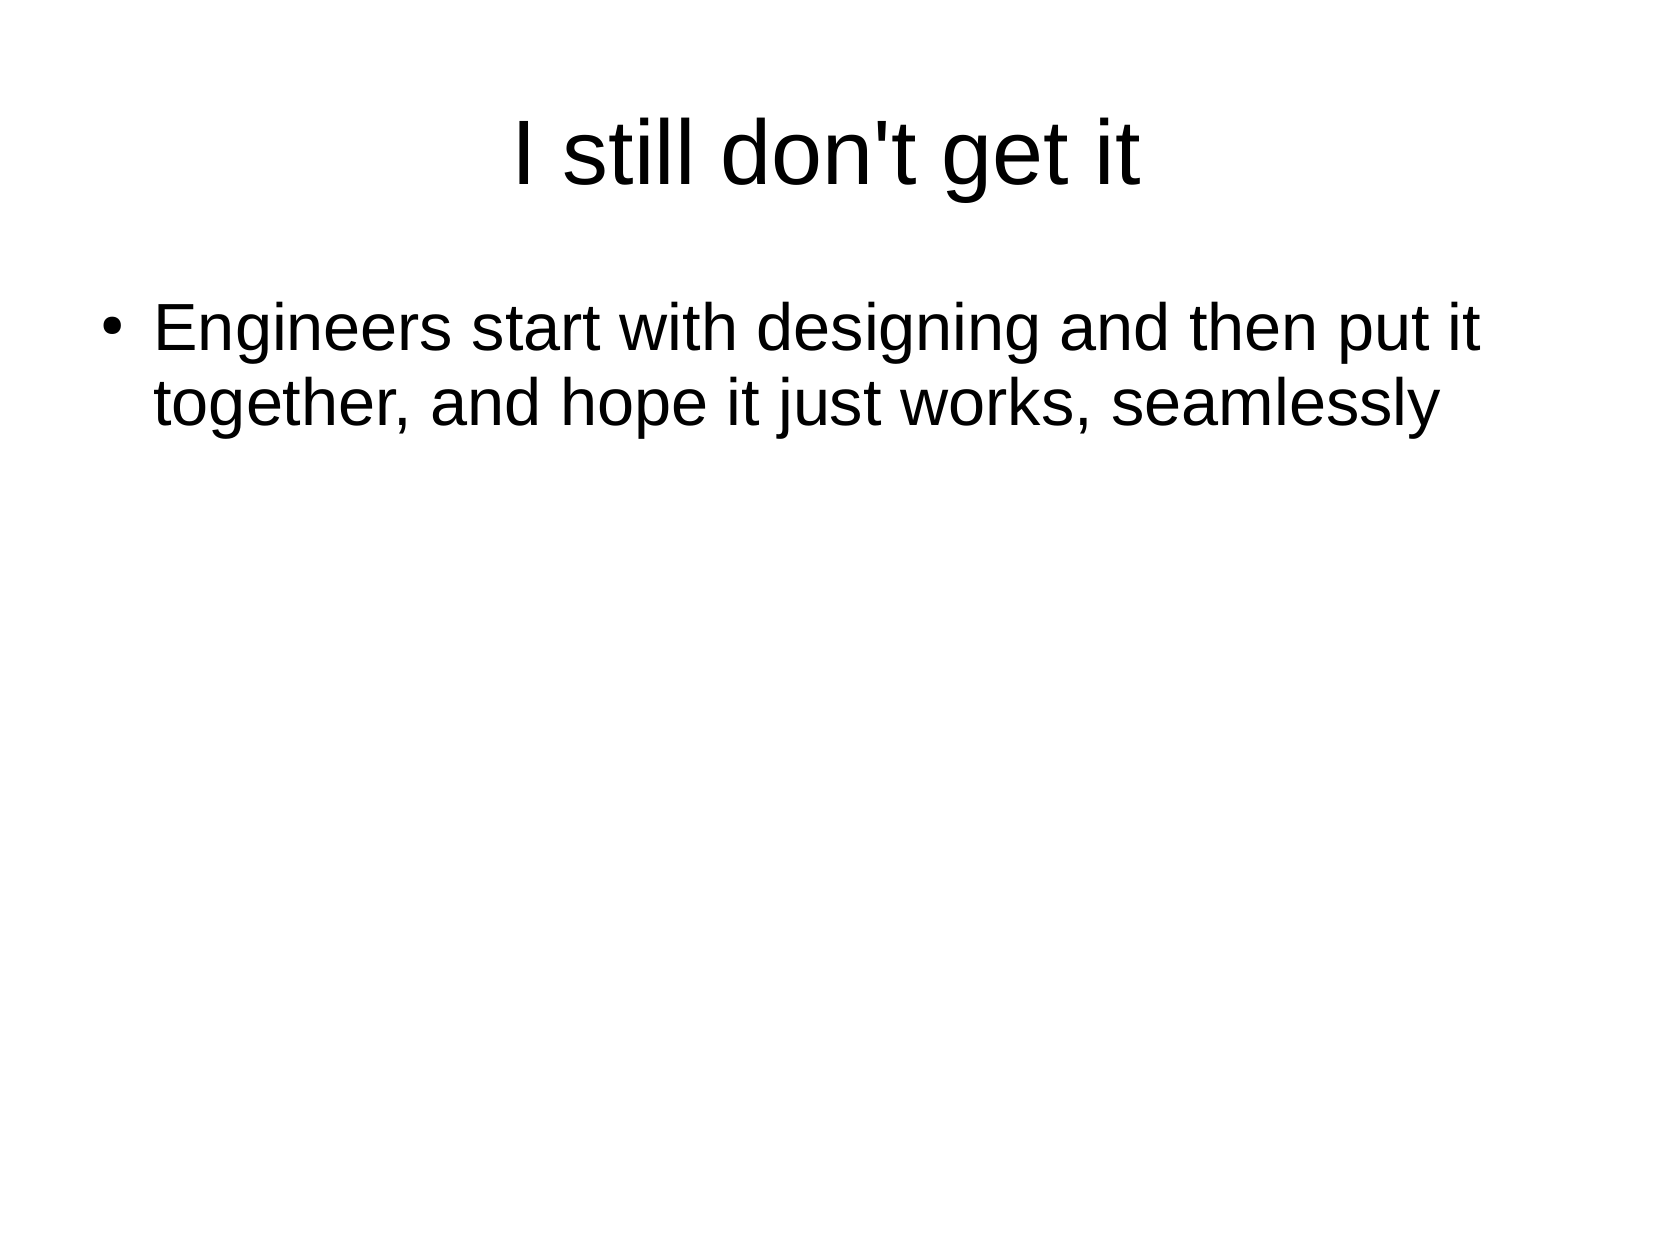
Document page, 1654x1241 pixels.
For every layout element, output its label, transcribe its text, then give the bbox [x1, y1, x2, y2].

list Engineers start with designing and then put it together, and hope it just works, seamlessly [82, 290, 1571, 1010]
title I still don't get it [82, 49, 1571, 257]
